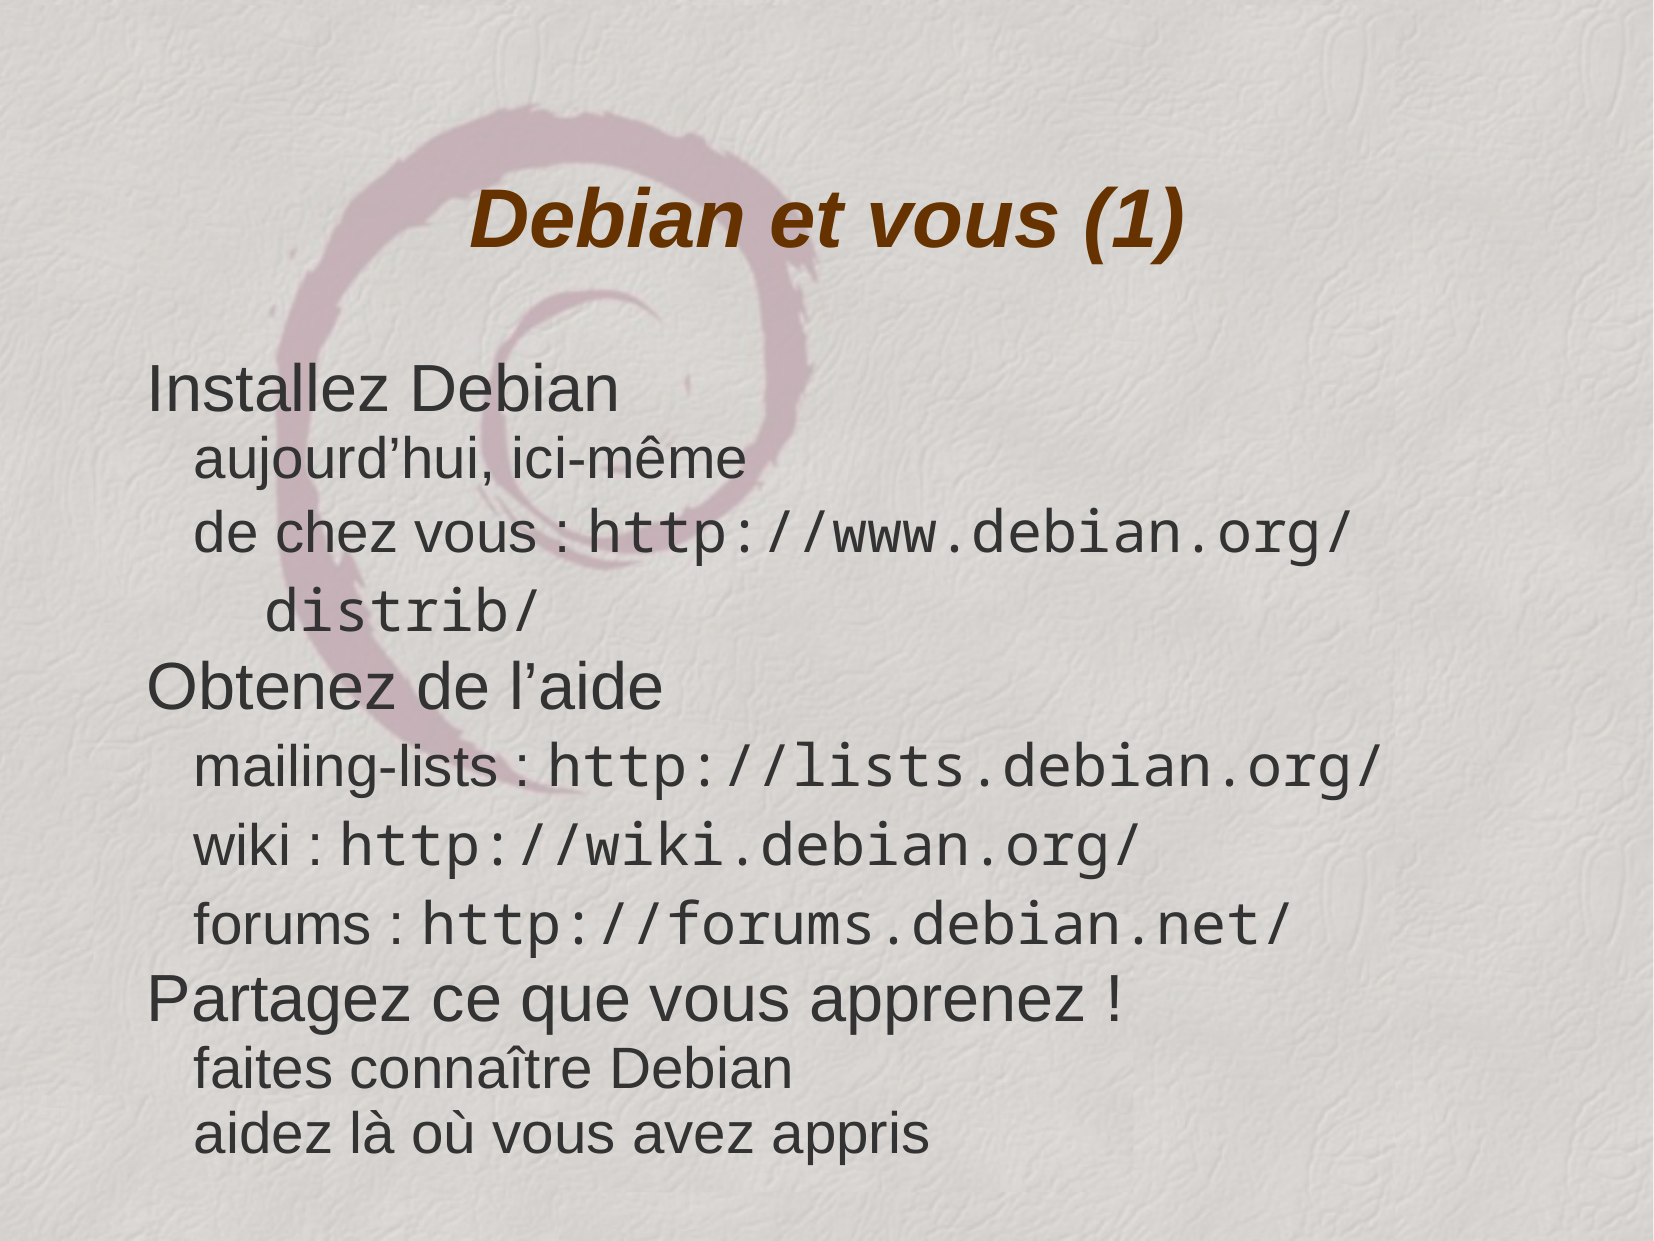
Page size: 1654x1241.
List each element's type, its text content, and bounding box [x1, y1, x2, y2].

title Debian et vous (1) [121, 114, 1534, 322]
list Installez Debian aujourd’hui, ici-même de chez vous : http://www.debian.org/distrib/ Obtenez de l’aide mailing-lists : http://lists.debian.org/ wiki : http://wiki.debian.org/ forums : http://forums.debian.net/ Partagez ce que vous apprenez ! faites connaître Debian aidez là où vous avez appris [134, 350, 1516, 1133]
picture [0, 0, 1654, 1241]
